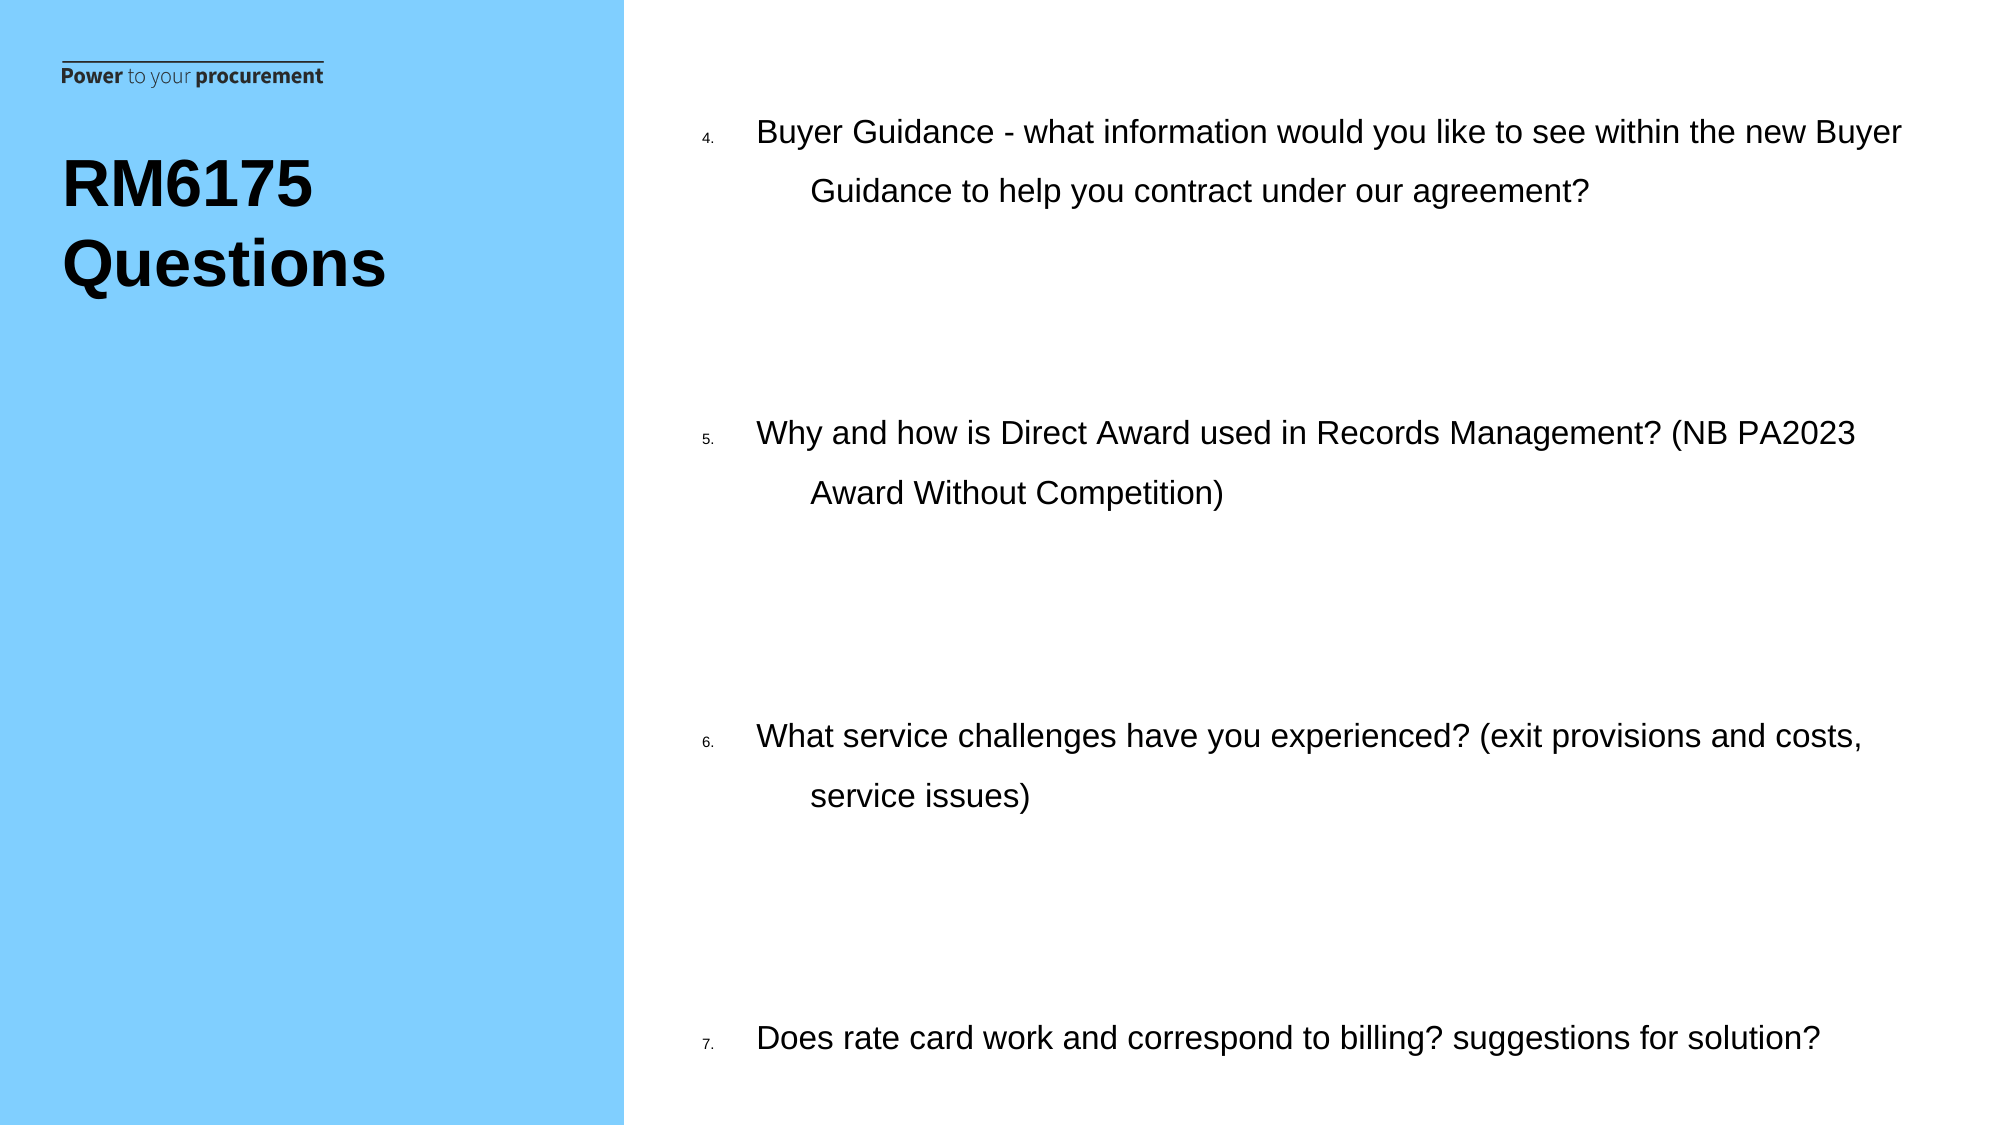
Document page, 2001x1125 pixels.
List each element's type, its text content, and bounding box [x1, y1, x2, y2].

title RM6175 Questions [62, 139, 564, 279]
title Buyer Guidance - what information would you like to see within the new Buyer Guidance to help you contract under our agreement? Why and how is Direct Award used in Records Management? (NB PA2023 Award Without Competition) What service challenges have you experienced? (exit provisions and costs, service issues) Does rate card work and correspond to billing? suggestions for solution? [660, 89, 1937, 885]
